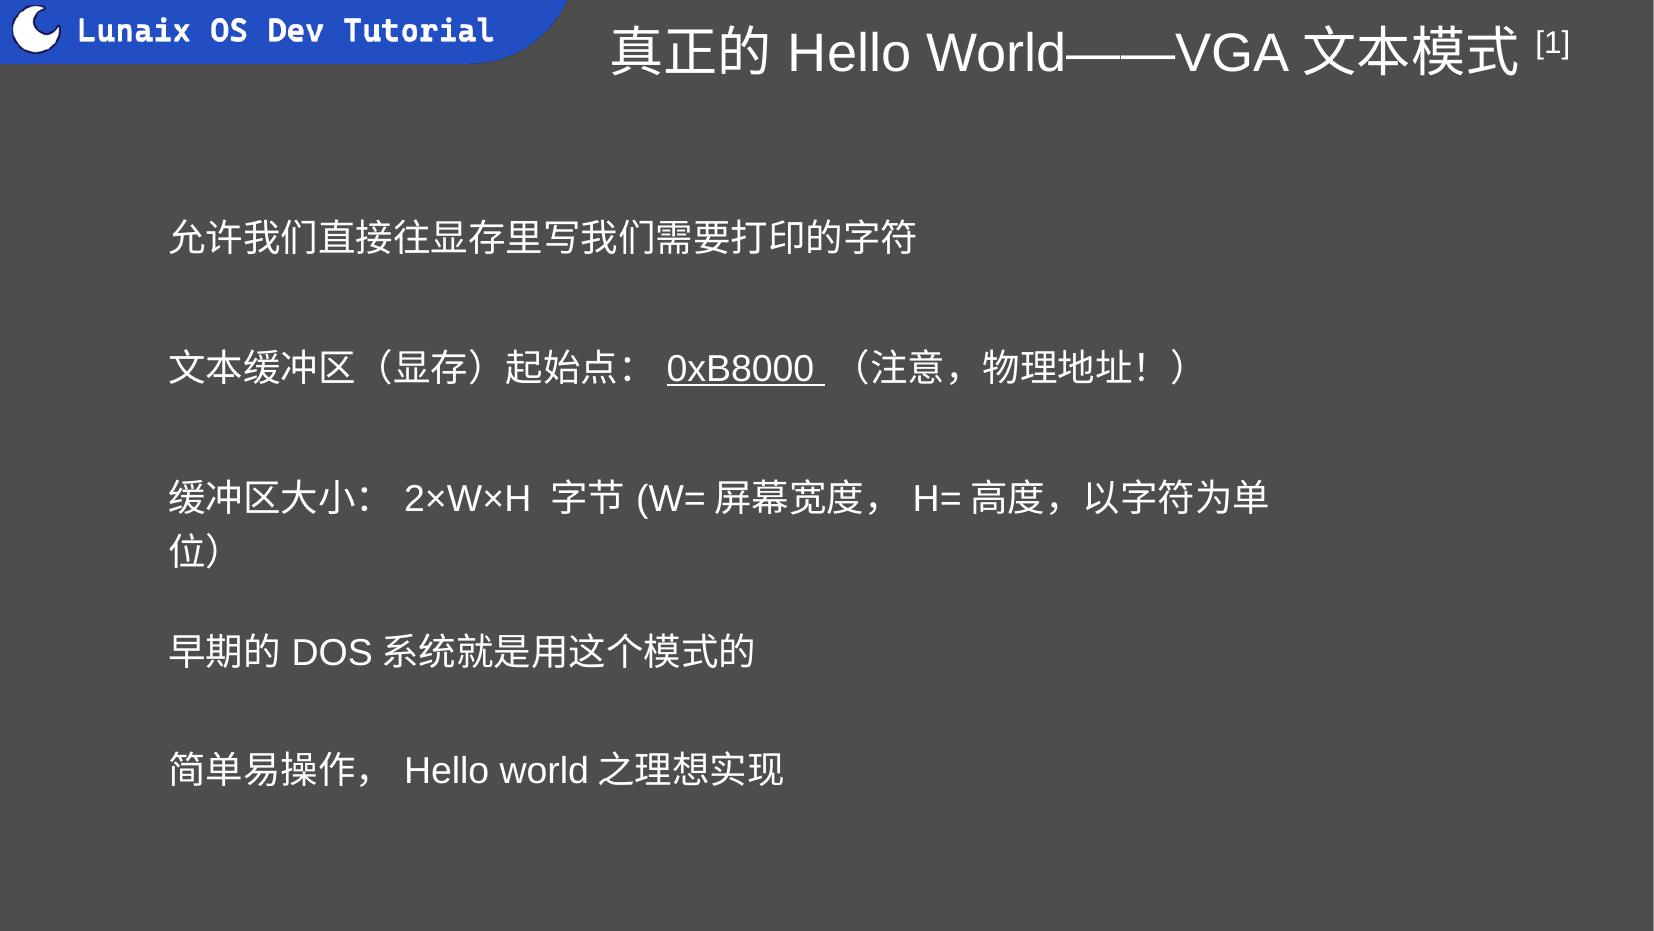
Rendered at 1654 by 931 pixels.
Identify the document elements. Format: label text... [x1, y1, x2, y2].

text_box 简单易操作，Hello world之理想实现 [153, 732, 1347, 815]
text_box 早期的DOS系统就是用这个模式的 [153, 614, 1347, 697]
text_box 真正的Hello World——VGA文本模式[1] [566, 1, 1619, 156]
text_box 缓冲区大小：2×W×H 字节(W=屏幕宽度，H=高度，以字符为单位） [153, 460, 1347, 584]
picture [0, 0, 1654, 931]
text_box 文本缓冲区（显存）起始点：0xB8000 （注意，物理地址！） [153, 330, 1252, 414]
text_box 允许我们直接往显存里写我们需要打印的字符 [153, 200, 1052, 284]
